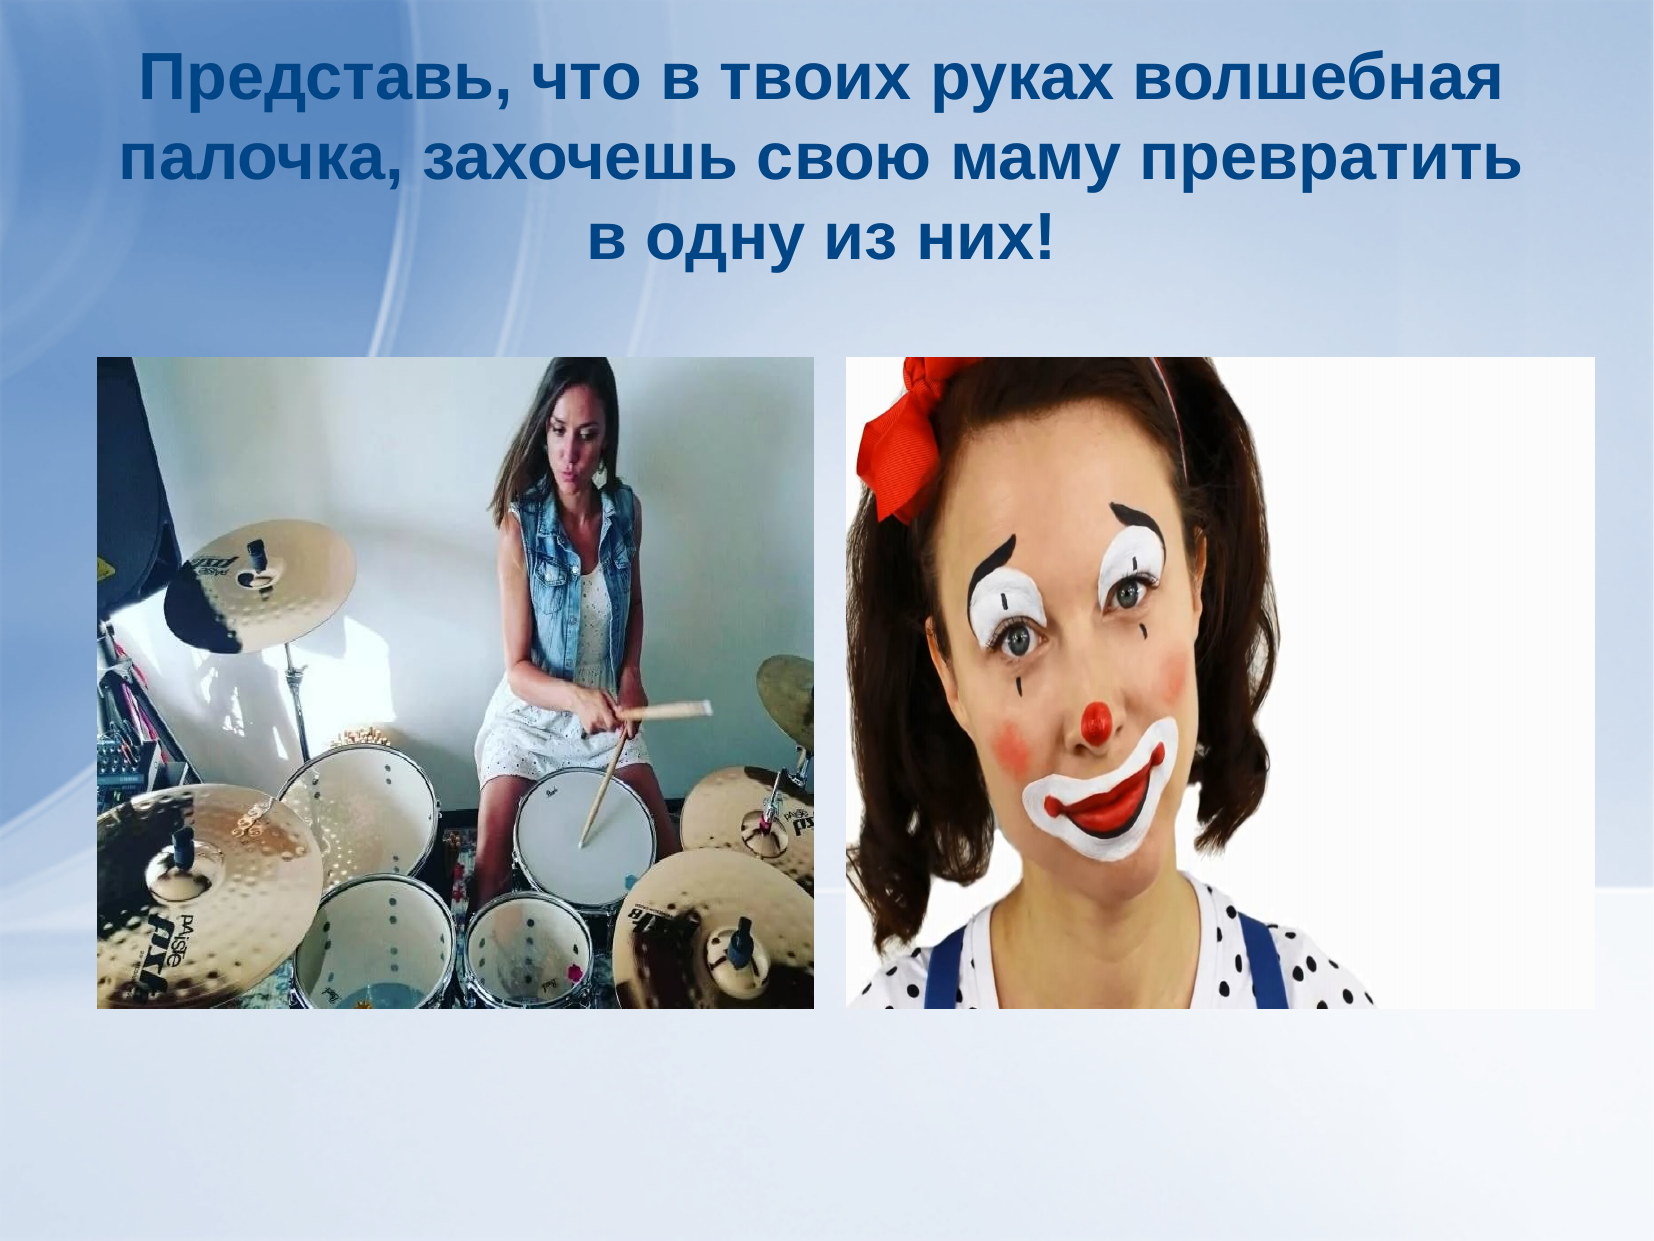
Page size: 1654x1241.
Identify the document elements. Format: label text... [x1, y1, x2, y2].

title Представь, что в твоих руках волшебная палочка, захочешь свою маму превратить в одну из них! [82, 11, 1562, 294]
picture [0, 0, 1654, 1241]
